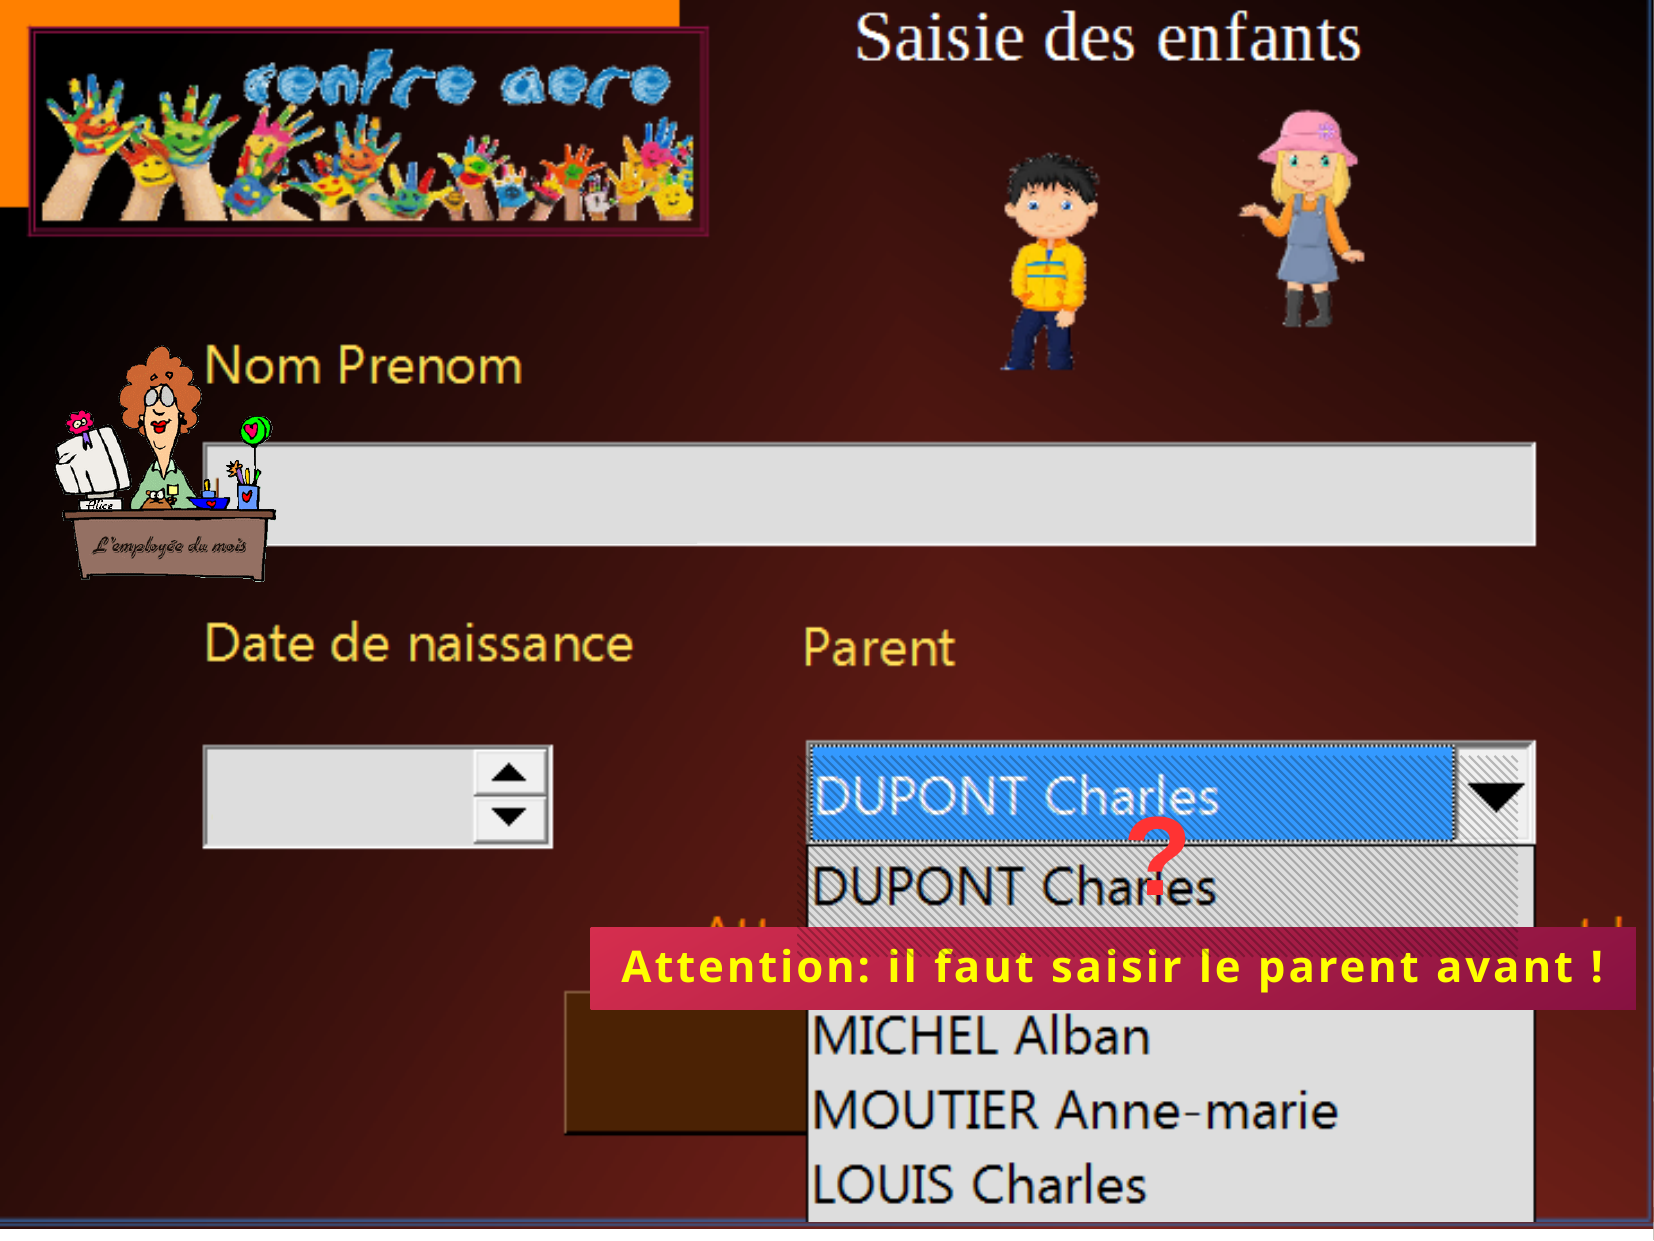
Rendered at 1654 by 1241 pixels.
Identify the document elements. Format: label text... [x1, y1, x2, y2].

text_box Attention: il faut saisir le parent avant ! [590, 927, 1636, 1010]
picture [0, 0, 1654, 1229]
text_box ? [797, 755, 1518, 957]
